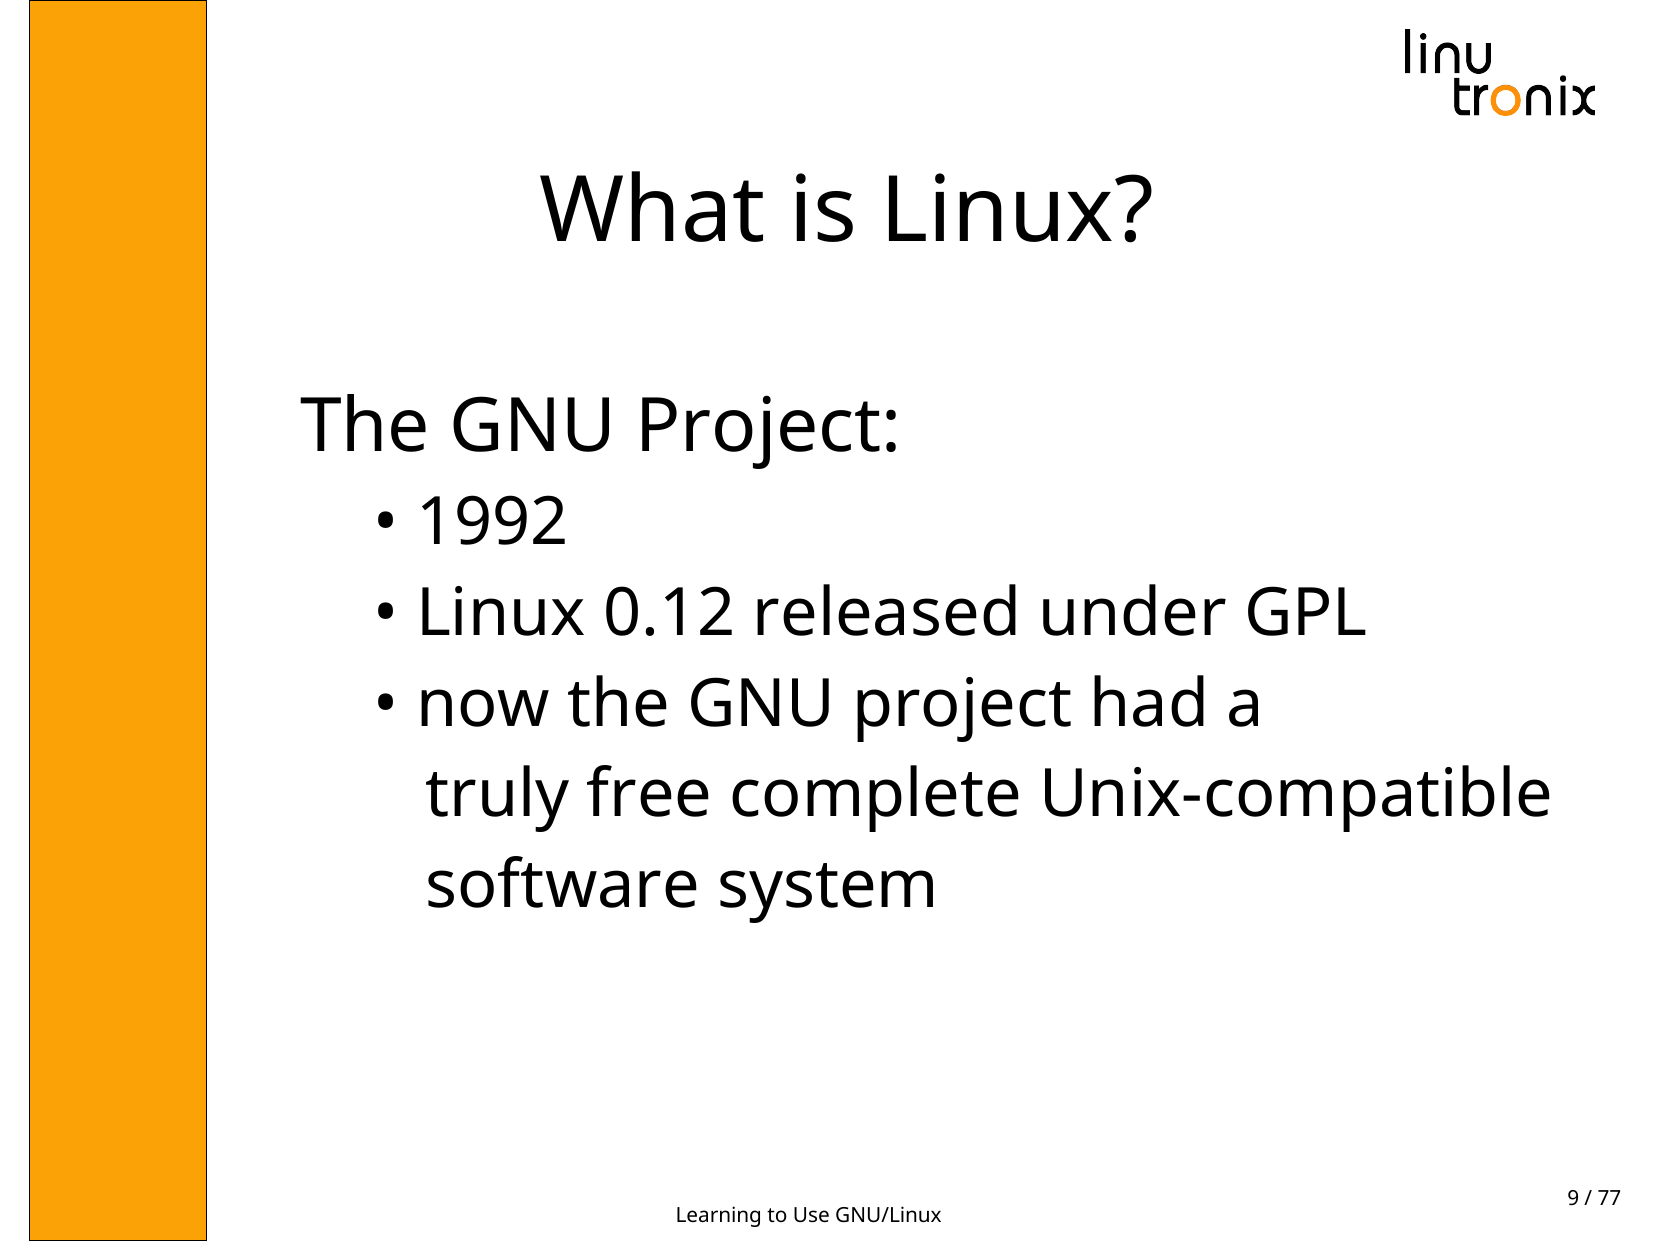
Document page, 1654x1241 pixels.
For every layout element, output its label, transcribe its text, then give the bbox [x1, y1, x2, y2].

text_box What is Linux? [539, 143, 1209, 263]
text_box The GNU Project: • 1992 • Linux 0.12 released under GPL • now the GNU project had a truly free complete Unix-compatible software system [300, 370, 1644, 956]
picture [1405, 29, 1595, 116]
